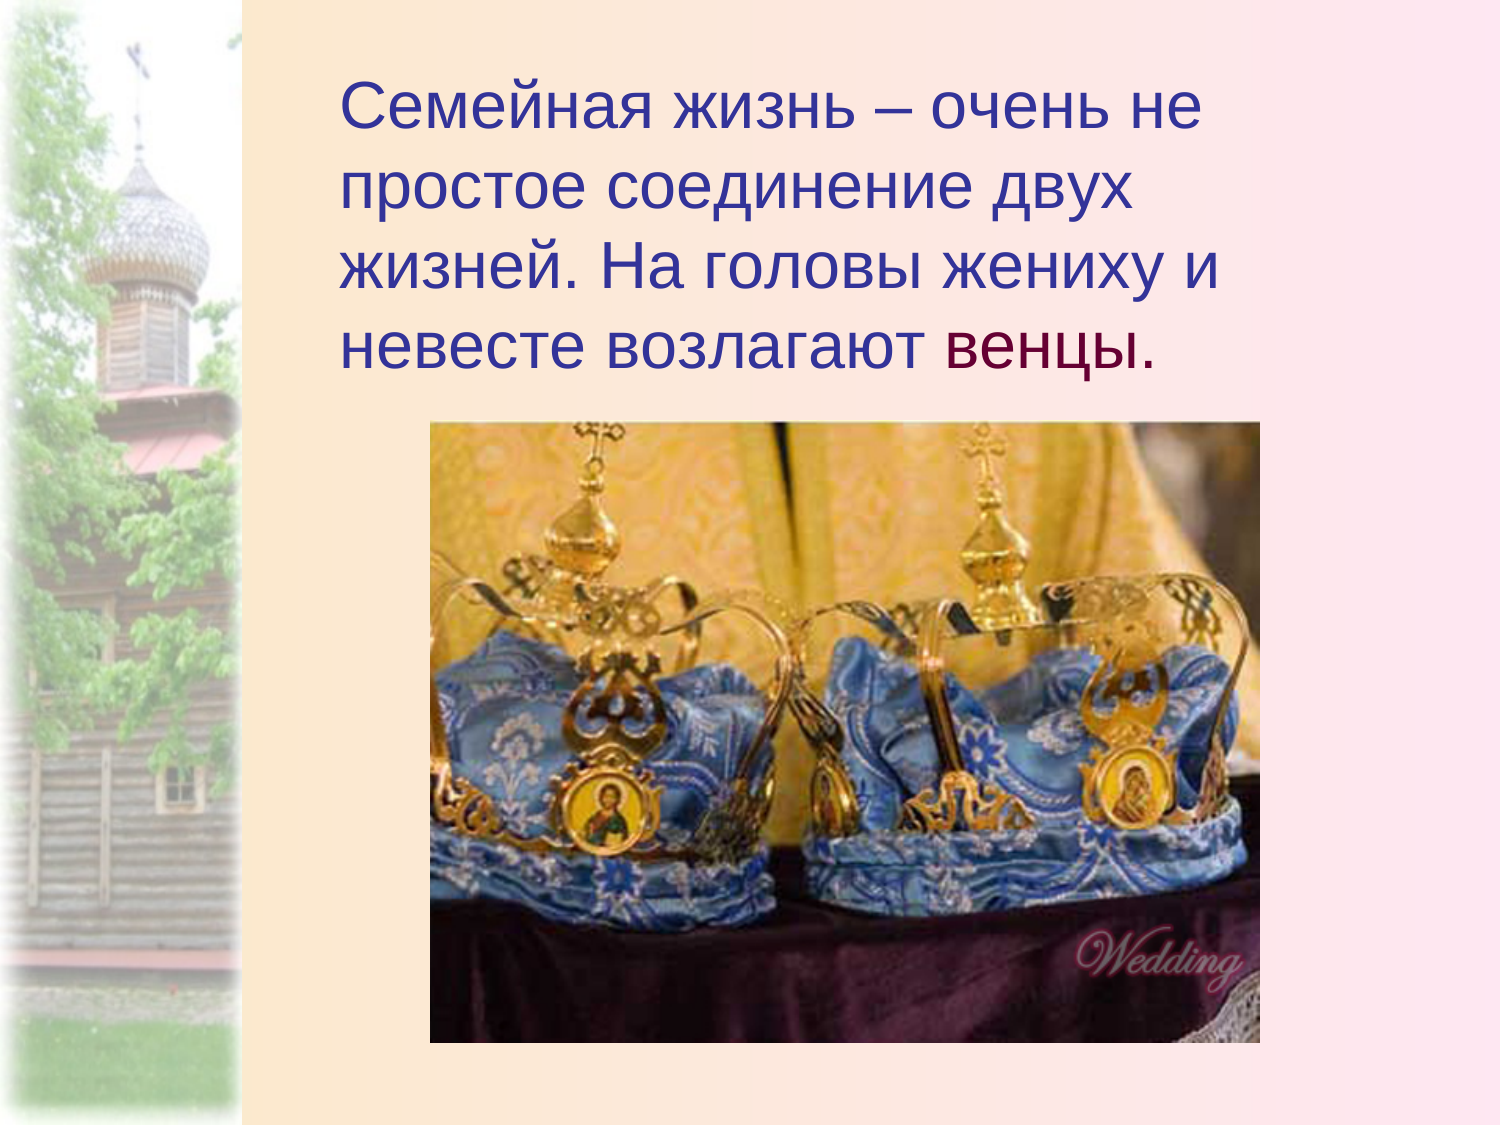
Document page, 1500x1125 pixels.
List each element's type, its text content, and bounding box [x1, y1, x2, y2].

picture [0, 0, 242, 1125]
text_box Семейная жизнь – очень не простое соединение двух жизней. На головы жениху и невесте возлагают венцы. [324, 54, 1365, 390]
picture [430, 420, 1260, 1043]
